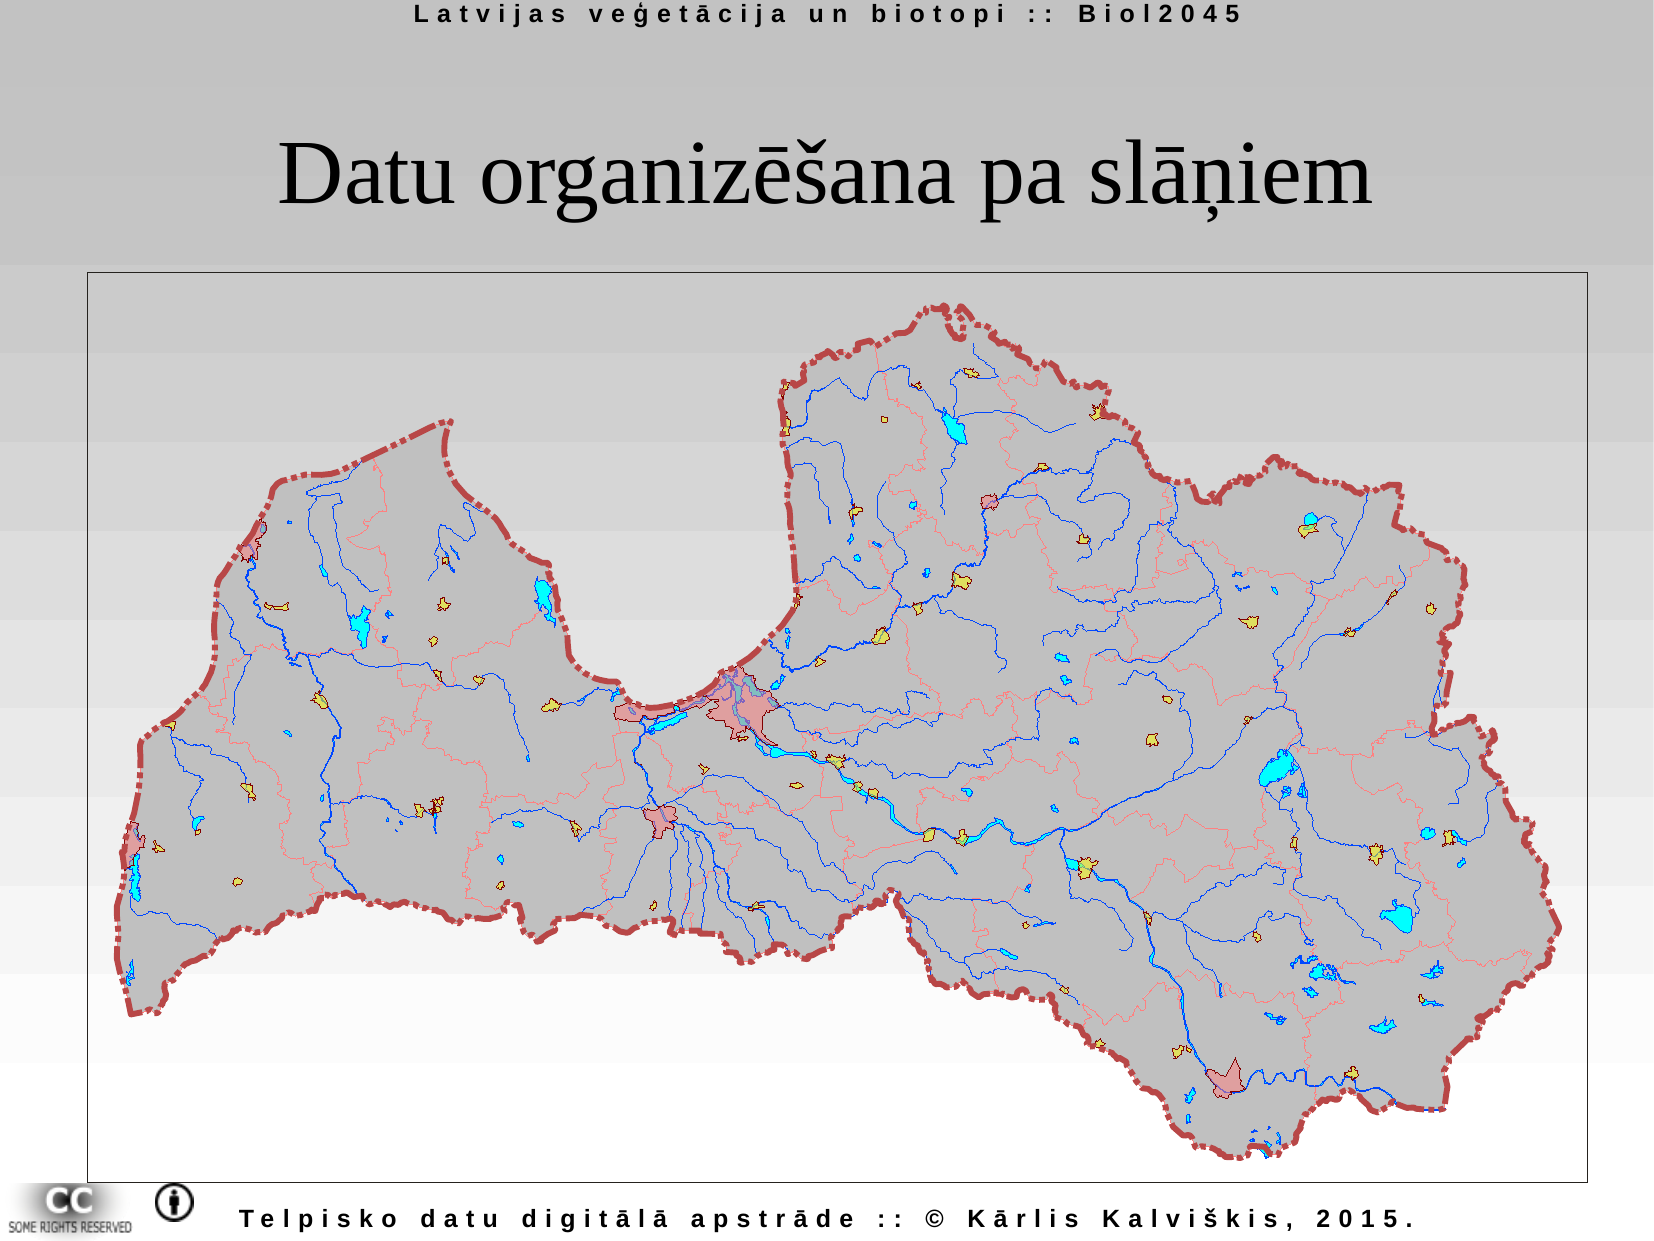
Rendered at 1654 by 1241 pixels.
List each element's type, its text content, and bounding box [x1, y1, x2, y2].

title Datu organizēšana pa slāņiem [29, 49, 1625, 296]
picture [0, 0, 1654, 1241]
text_box [117, 307, 1556, 1157]
text_box [1260, 1150, 1269, 1159]
